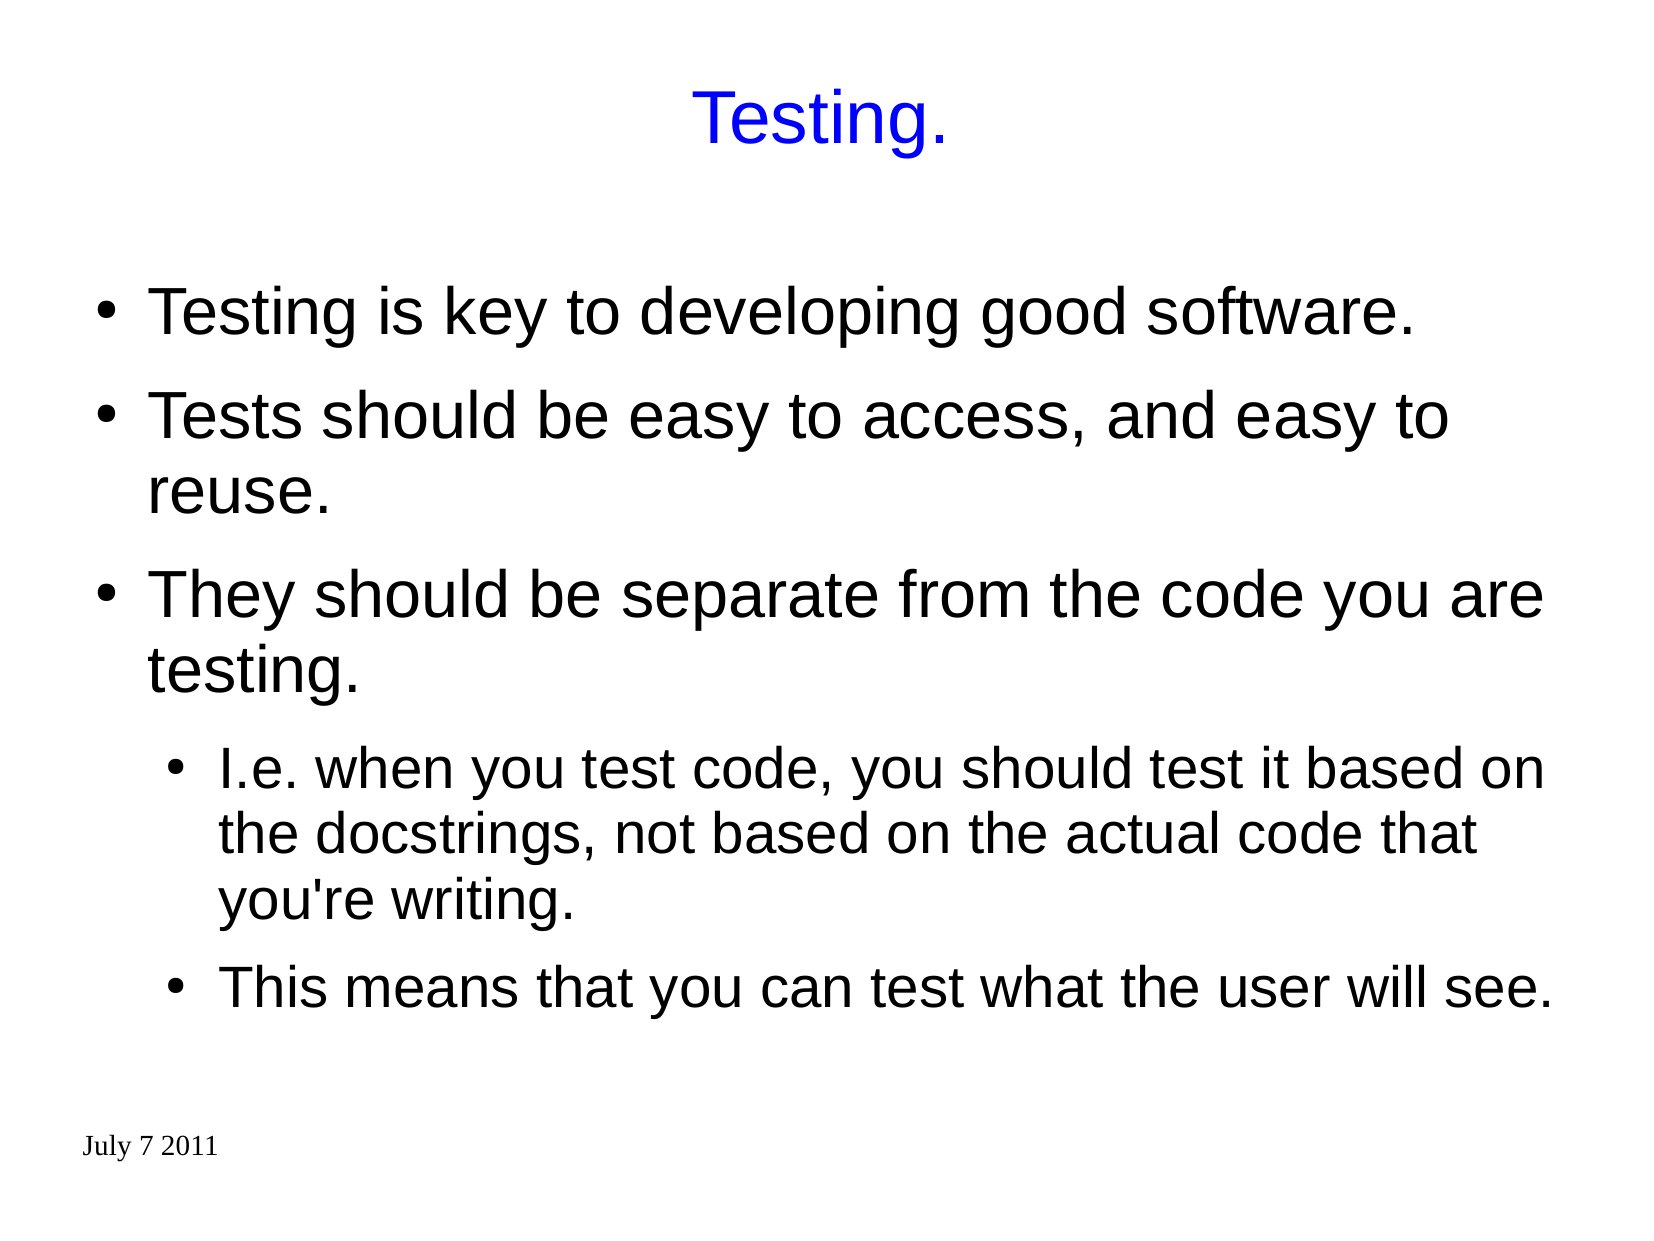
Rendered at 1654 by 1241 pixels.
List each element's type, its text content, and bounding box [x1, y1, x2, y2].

title Testing. [76, 58, 1565, 178]
list Testing is key to developing good software. Tests should be easy to access, and easy to reuse. They should be separate from the code you are testing. I.e. when you test code, you should test it based on the docstrings, not based on the actual code that you're writing. This means that you can test what the user will see. [76, 274, 1565, 1093]
